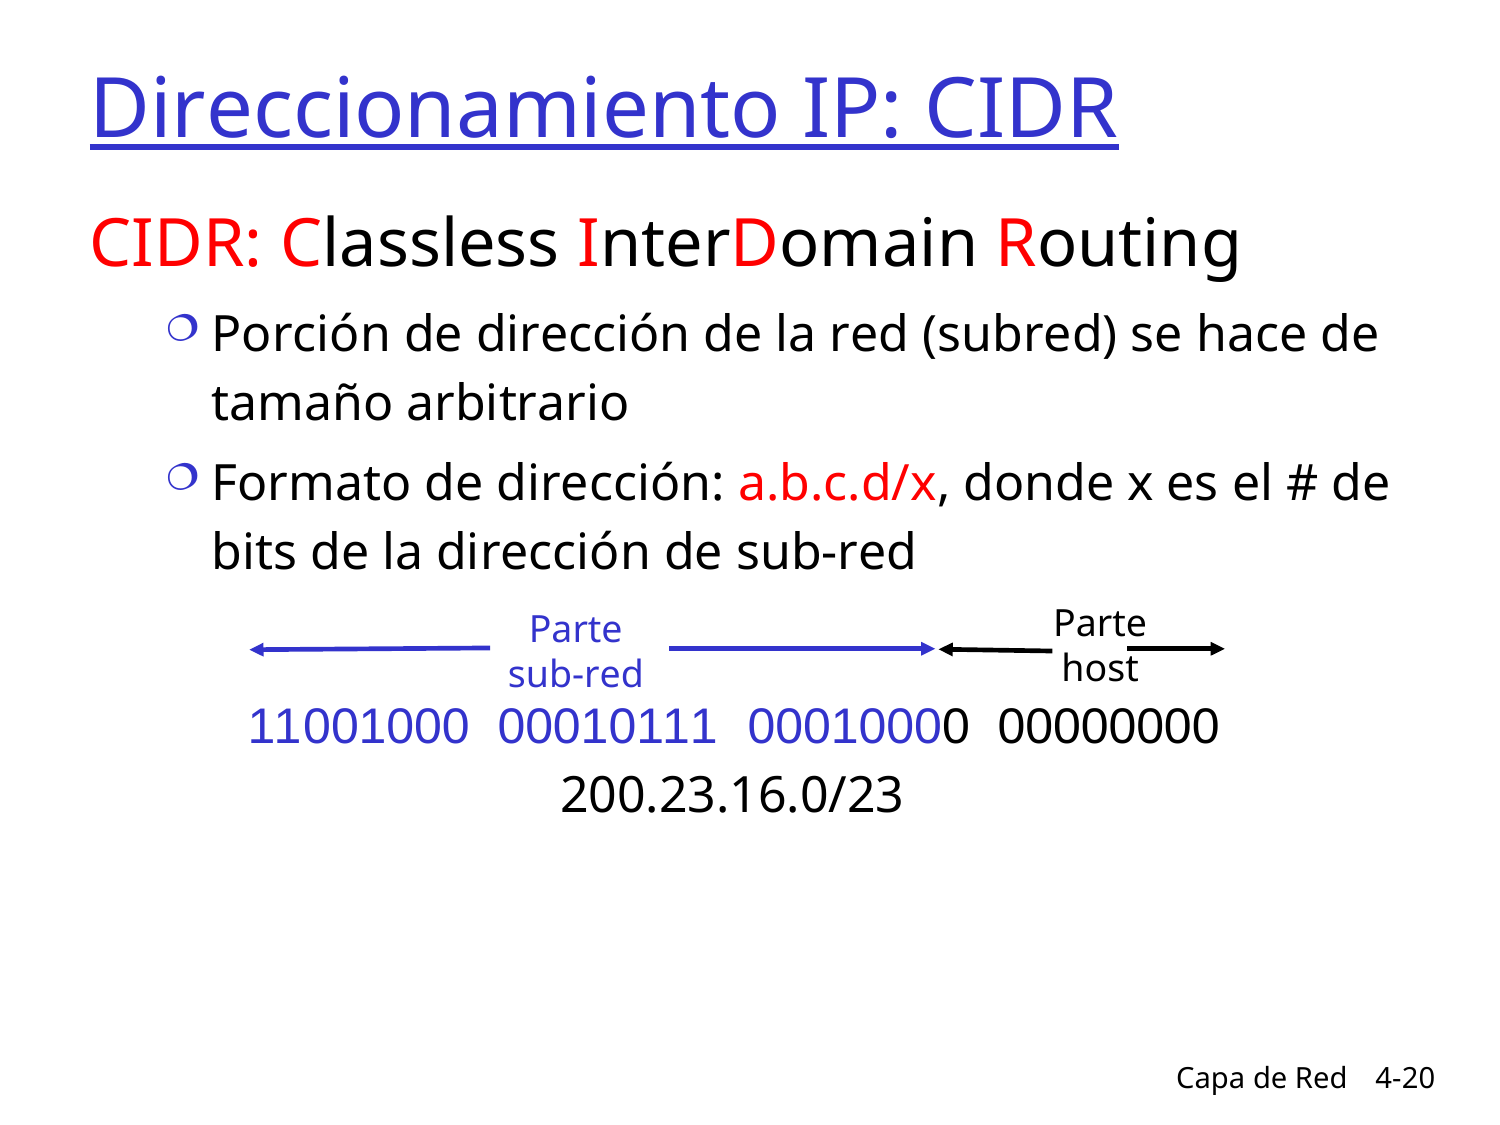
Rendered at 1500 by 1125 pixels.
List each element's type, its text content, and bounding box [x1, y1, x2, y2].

text_box Parte sub-red [492, 596, 659, 703]
title Direccionamiento IP: CIDR [75, 15, 1463, 187]
list CIDR: Classless InterDomain Routing Porción de dirección de la red (subred) se hace de tamaño arbitrario Formato de dirección: a.b.c.d/x, donde x es el # de bits de la dirección de sub-red [75, 187, 1463, 1044]
text_box 11001000 00010111 00010000 00000000 [232, 685, 1235, 761]
text_box 200.23.16.0/23 [545, 754, 920, 830]
text_box Parte host [1038, 590, 1163, 697]
